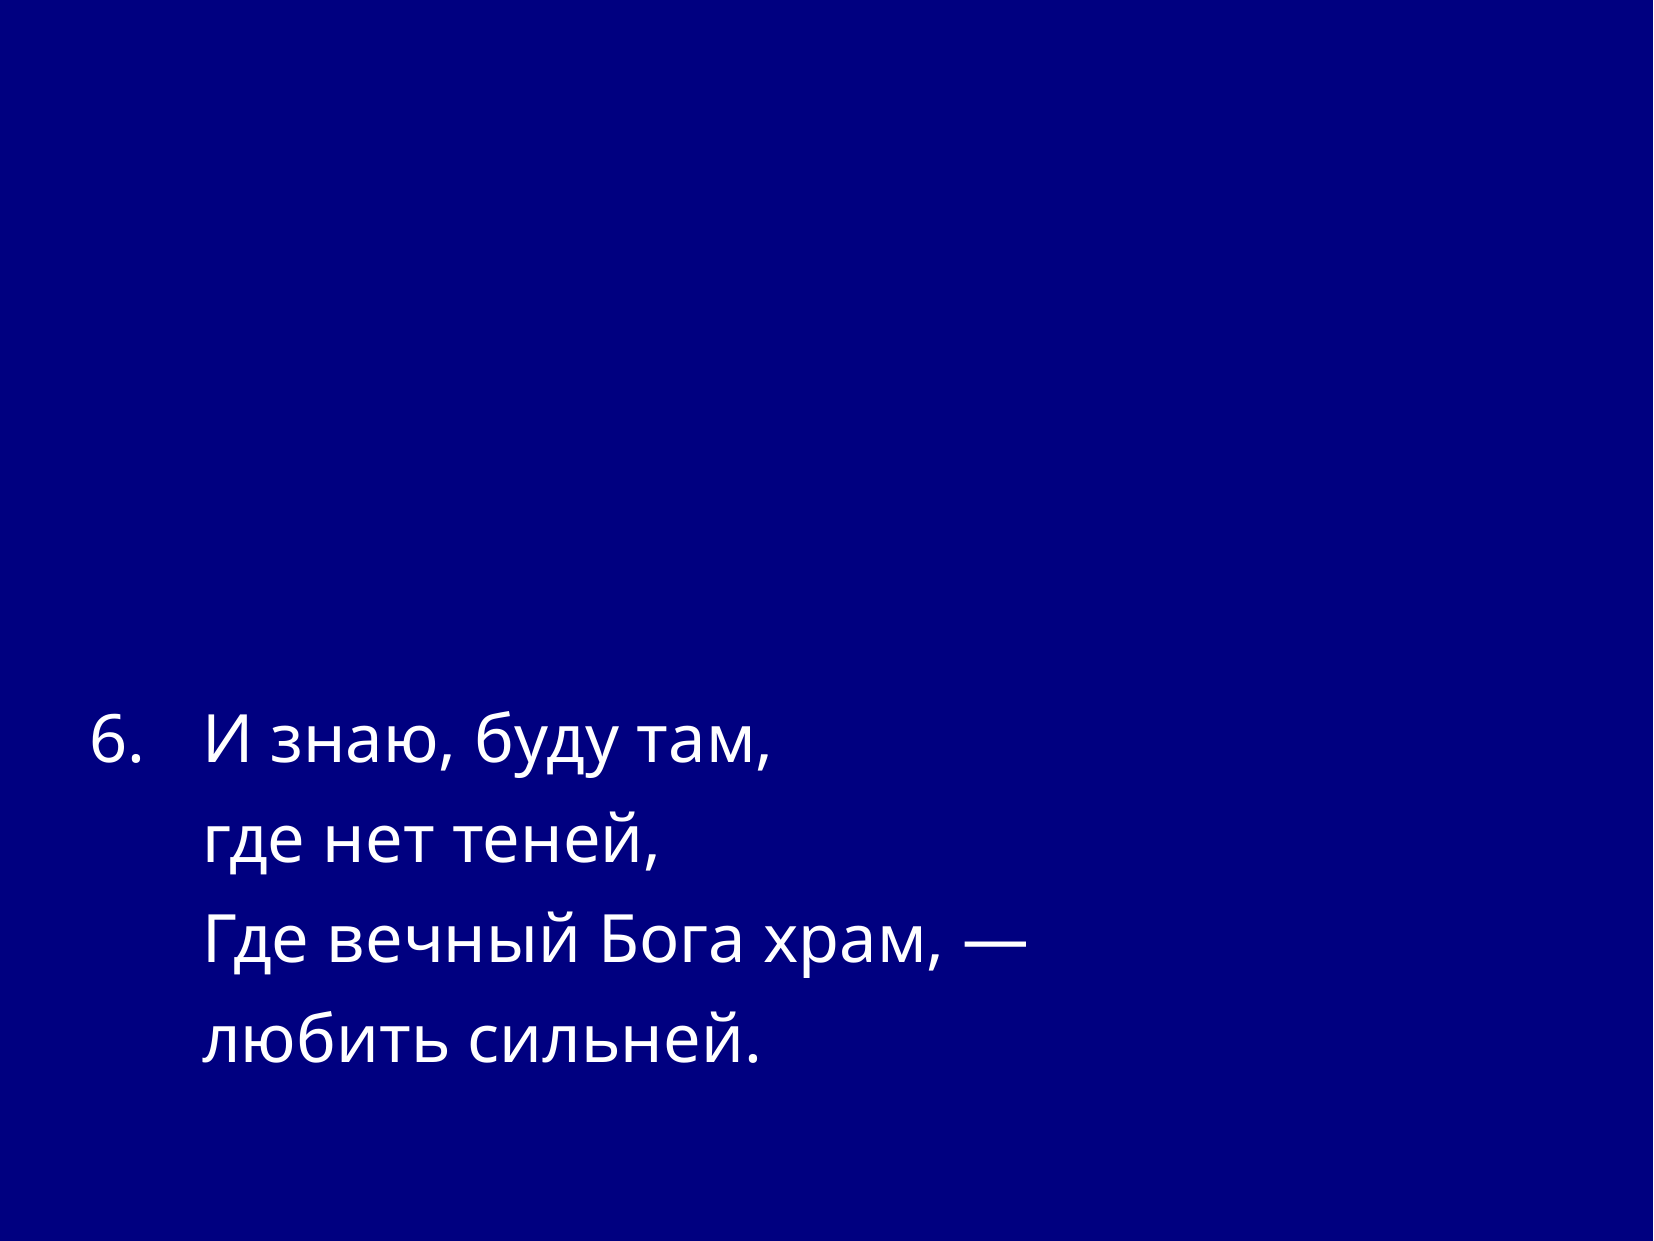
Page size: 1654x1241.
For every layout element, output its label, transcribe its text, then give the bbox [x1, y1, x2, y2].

text_box 6. И знаю, буду там, где нет теней, Где вечный Бога храм, — любить сильней. [75, 675, 1576, 1163]
